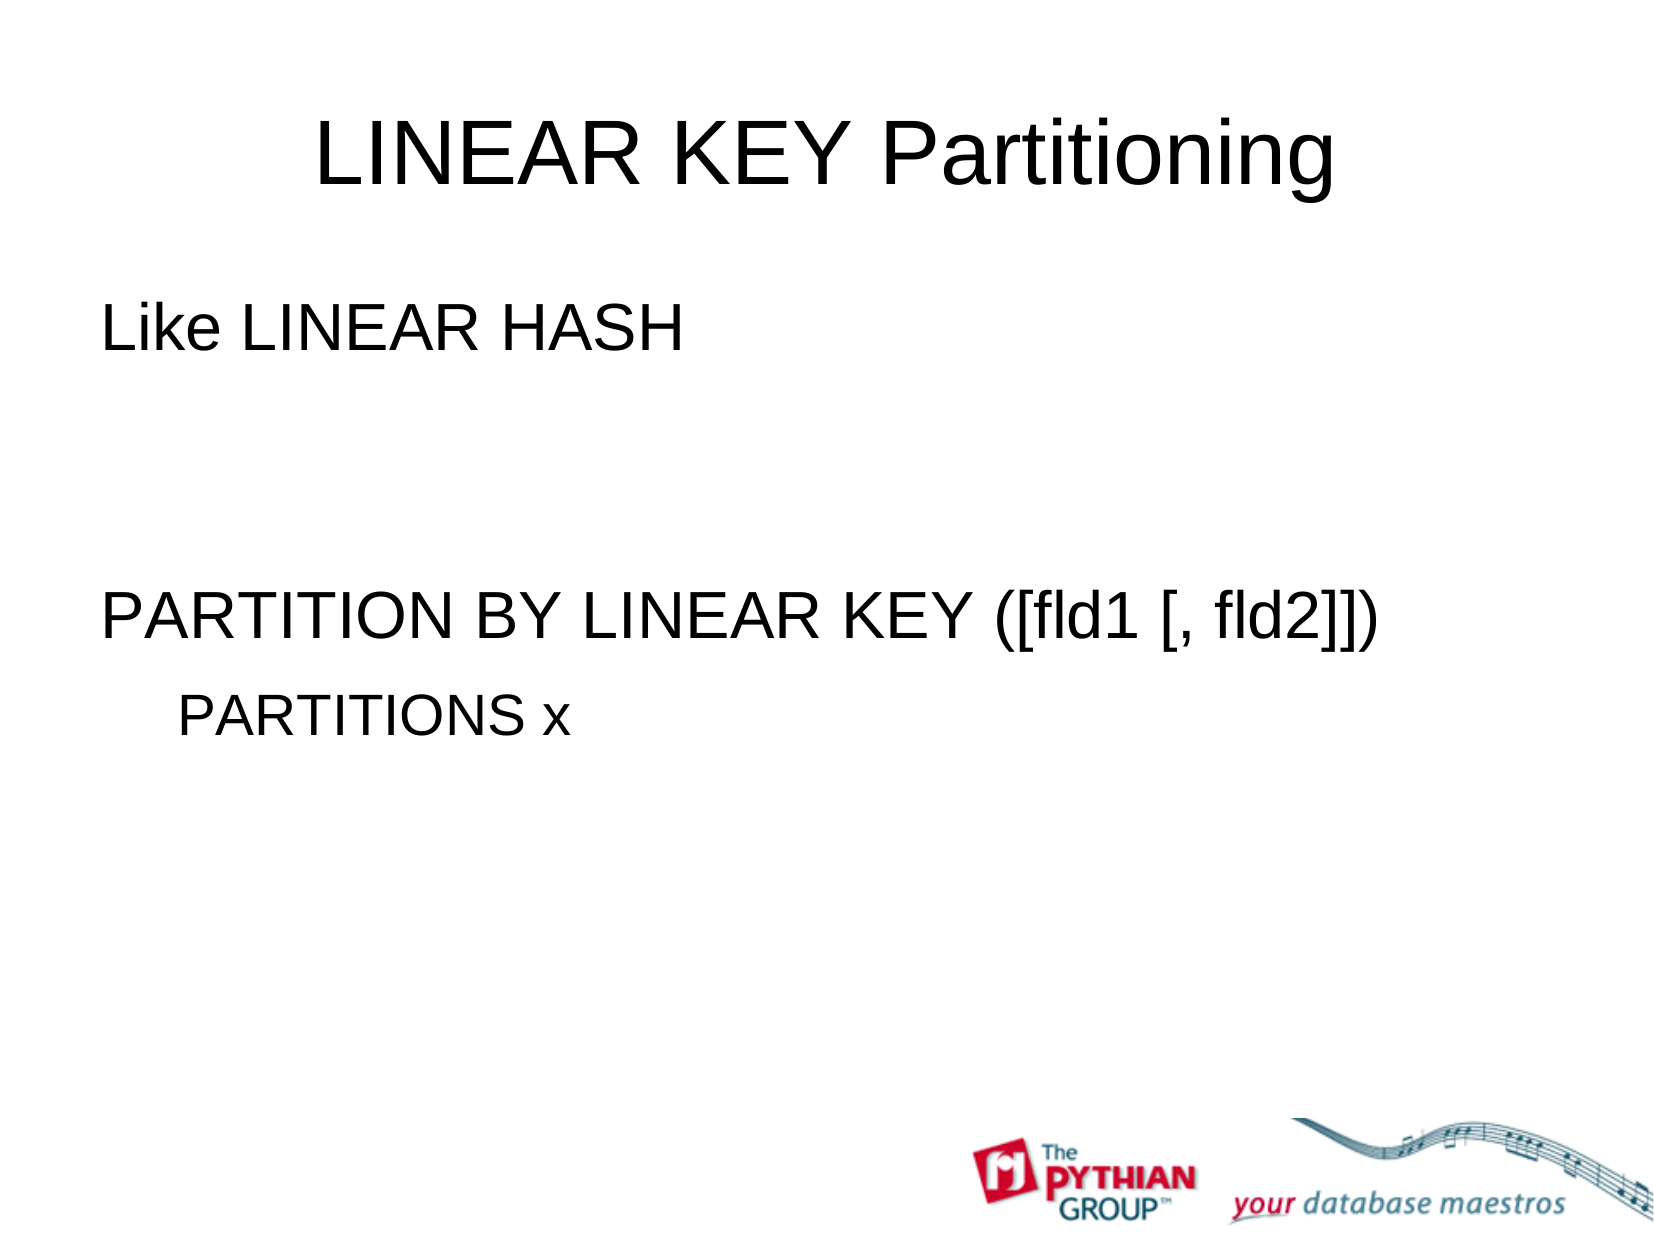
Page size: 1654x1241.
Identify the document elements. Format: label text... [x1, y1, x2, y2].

list Like LINEAR HASH PARTITION BY LINEAR KEY ([fld1 [, fld2]]) PARTITIONS x [82, 290, 1571, 1094]
title LINEAR KEY Partitioning [82, 49, 1571, 257]
picture [955, 1118, 1654, 1241]
